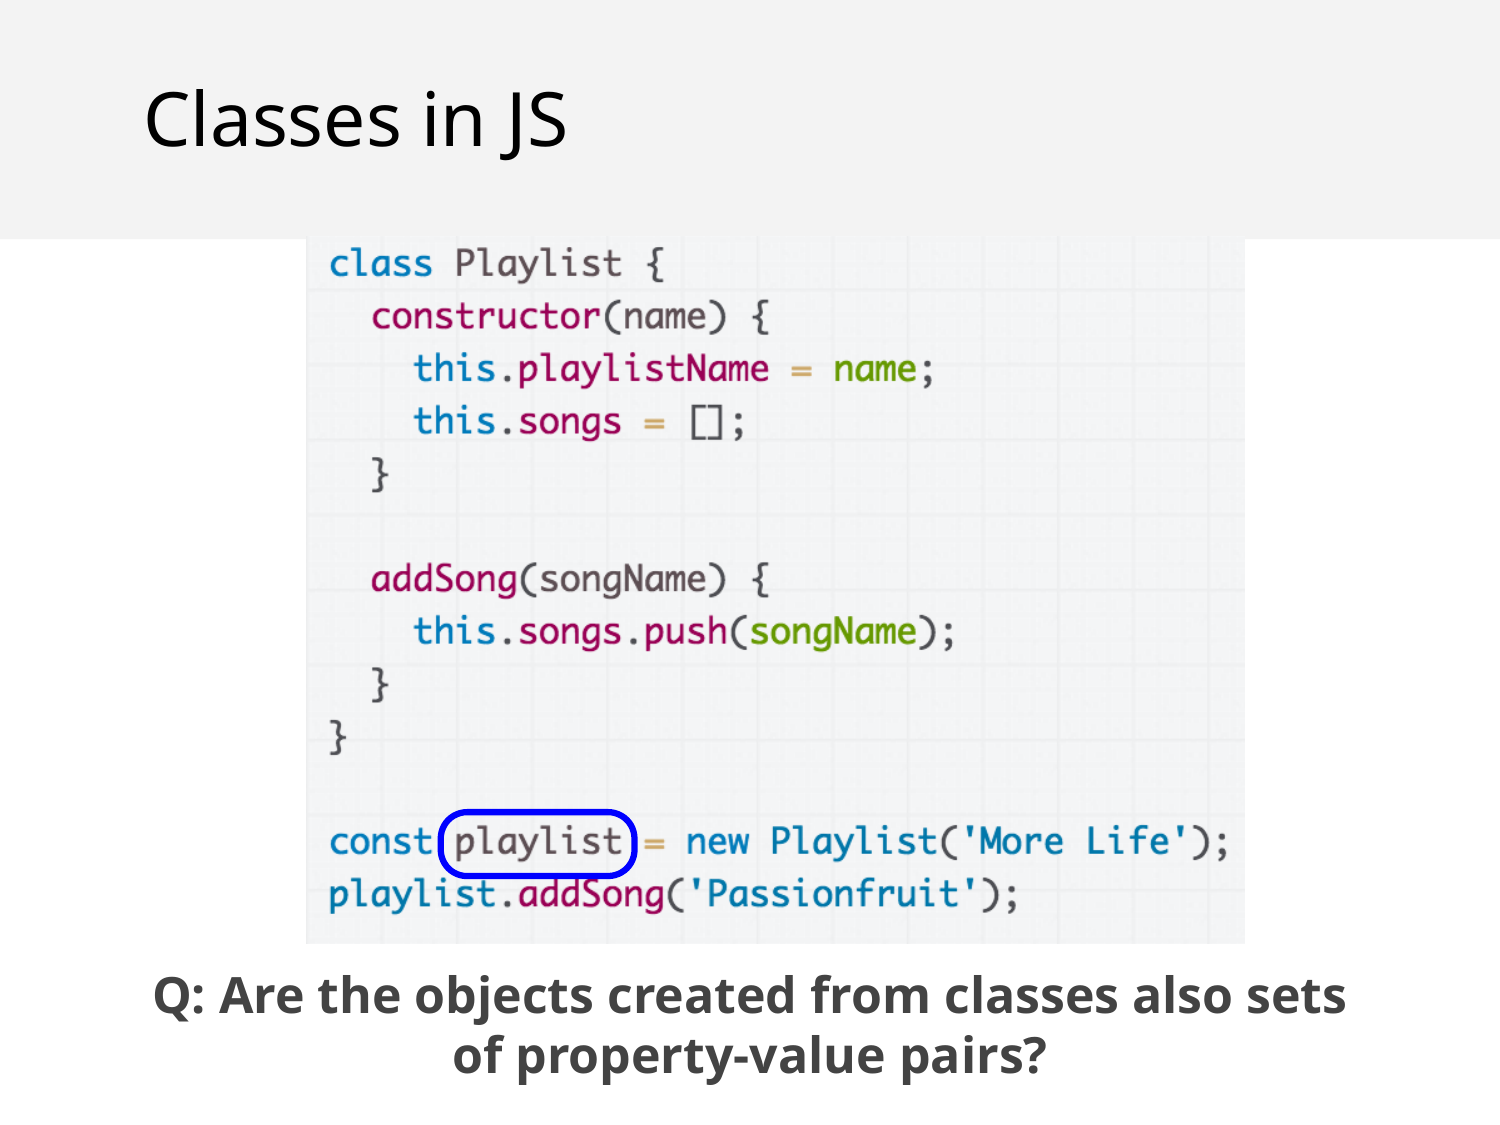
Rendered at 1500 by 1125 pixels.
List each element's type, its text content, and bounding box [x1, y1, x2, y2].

picture [306, 236, 1245, 944]
list Q: Are the objects created from classes also sets of property-value pairs? [128, 946, 1372, 1100]
title Classes in JS [128, 56, 1372, 183]
